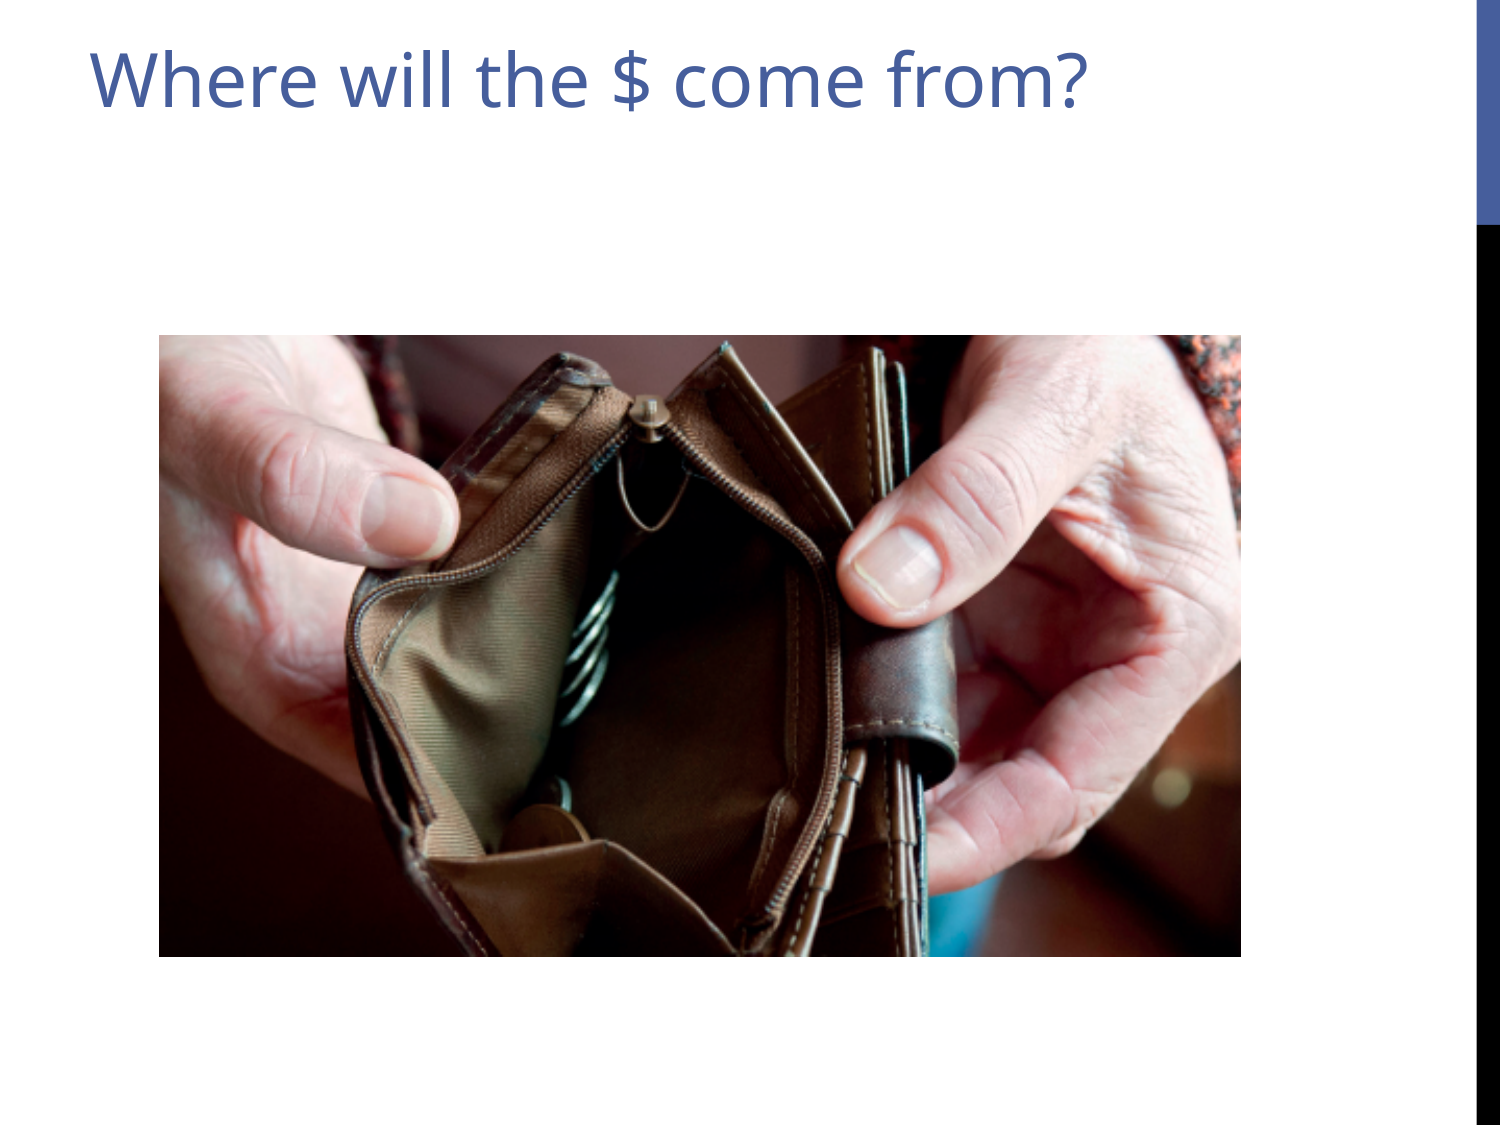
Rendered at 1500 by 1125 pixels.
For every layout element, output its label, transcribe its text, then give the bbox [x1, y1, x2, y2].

picture [159, 335, 1241, 957]
title Where will the $ come from? [75, 25, 1438, 250]
